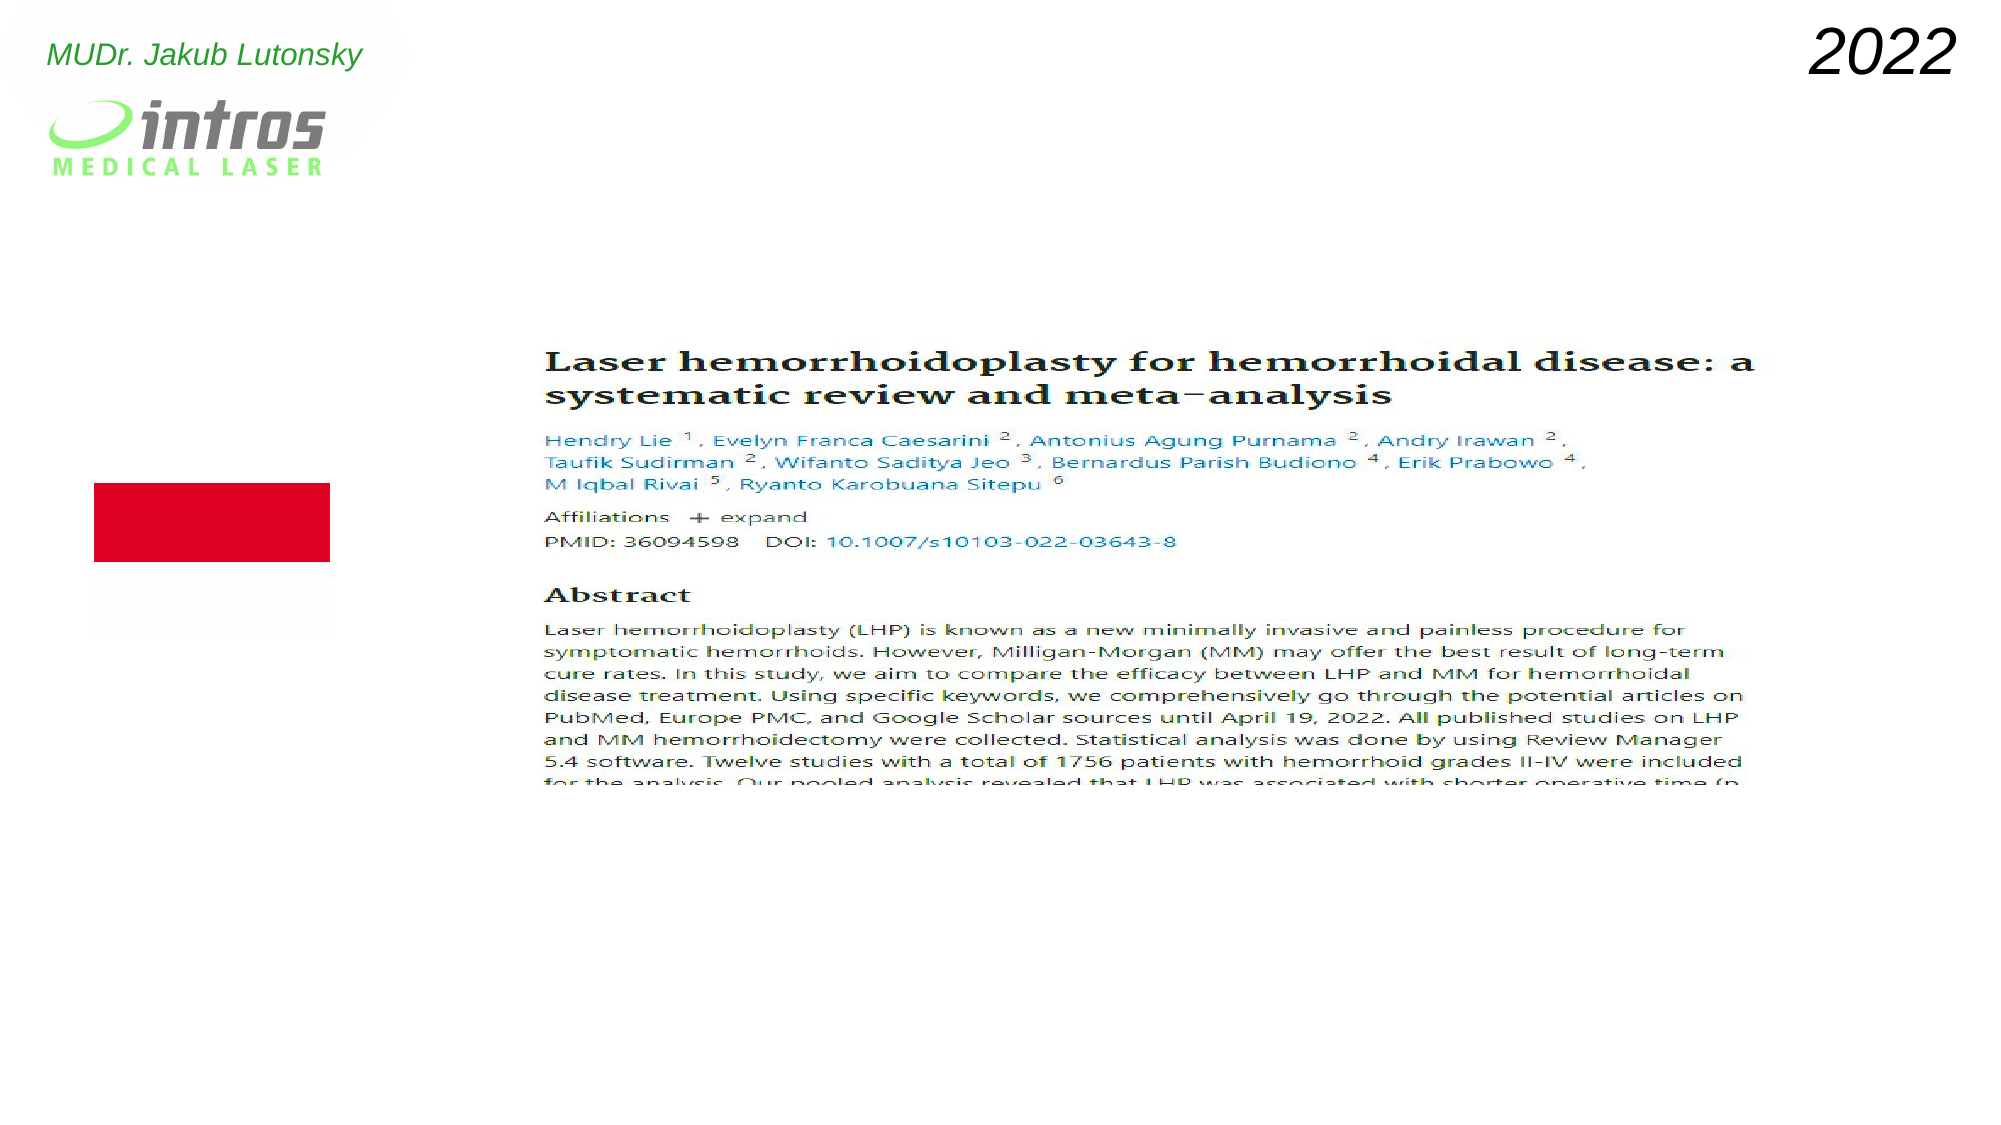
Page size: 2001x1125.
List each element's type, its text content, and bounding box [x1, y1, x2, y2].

picture [94, 483, 330, 641]
picture [537, 340, 1818, 785]
text_box 2022 [1802, 7, 2000, 97]
